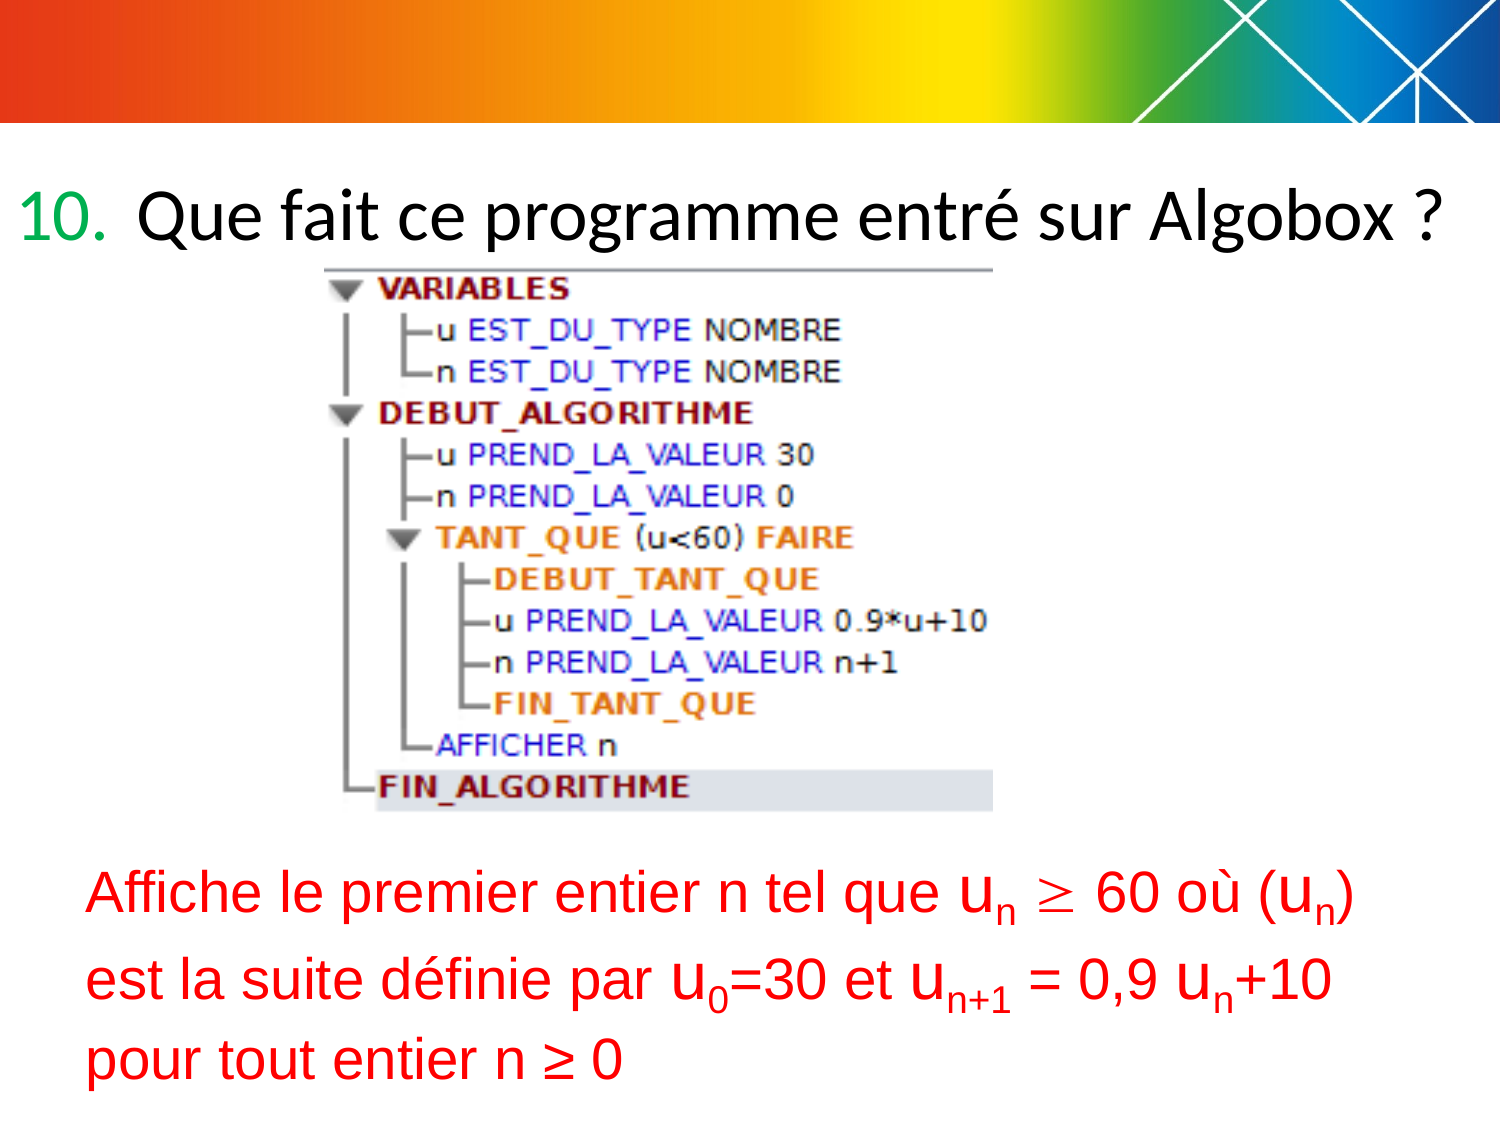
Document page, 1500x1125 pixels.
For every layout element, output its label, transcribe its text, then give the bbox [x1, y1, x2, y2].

picture [1340, 0, 1500, 123]
title Que fait ce programme entré sur Algobox ? [0, 140, 1500, 282]
text_box Affiche le premier entier n tel que un  60 où (un) est la suite définie par u0=30 et un+1 = 0,9 un+10 pour tout entier n ≥ 0 [70, 838, 1442, 1099]
picture [324, 267, 993, 815]
picture [0, 0, 1358, 123]
